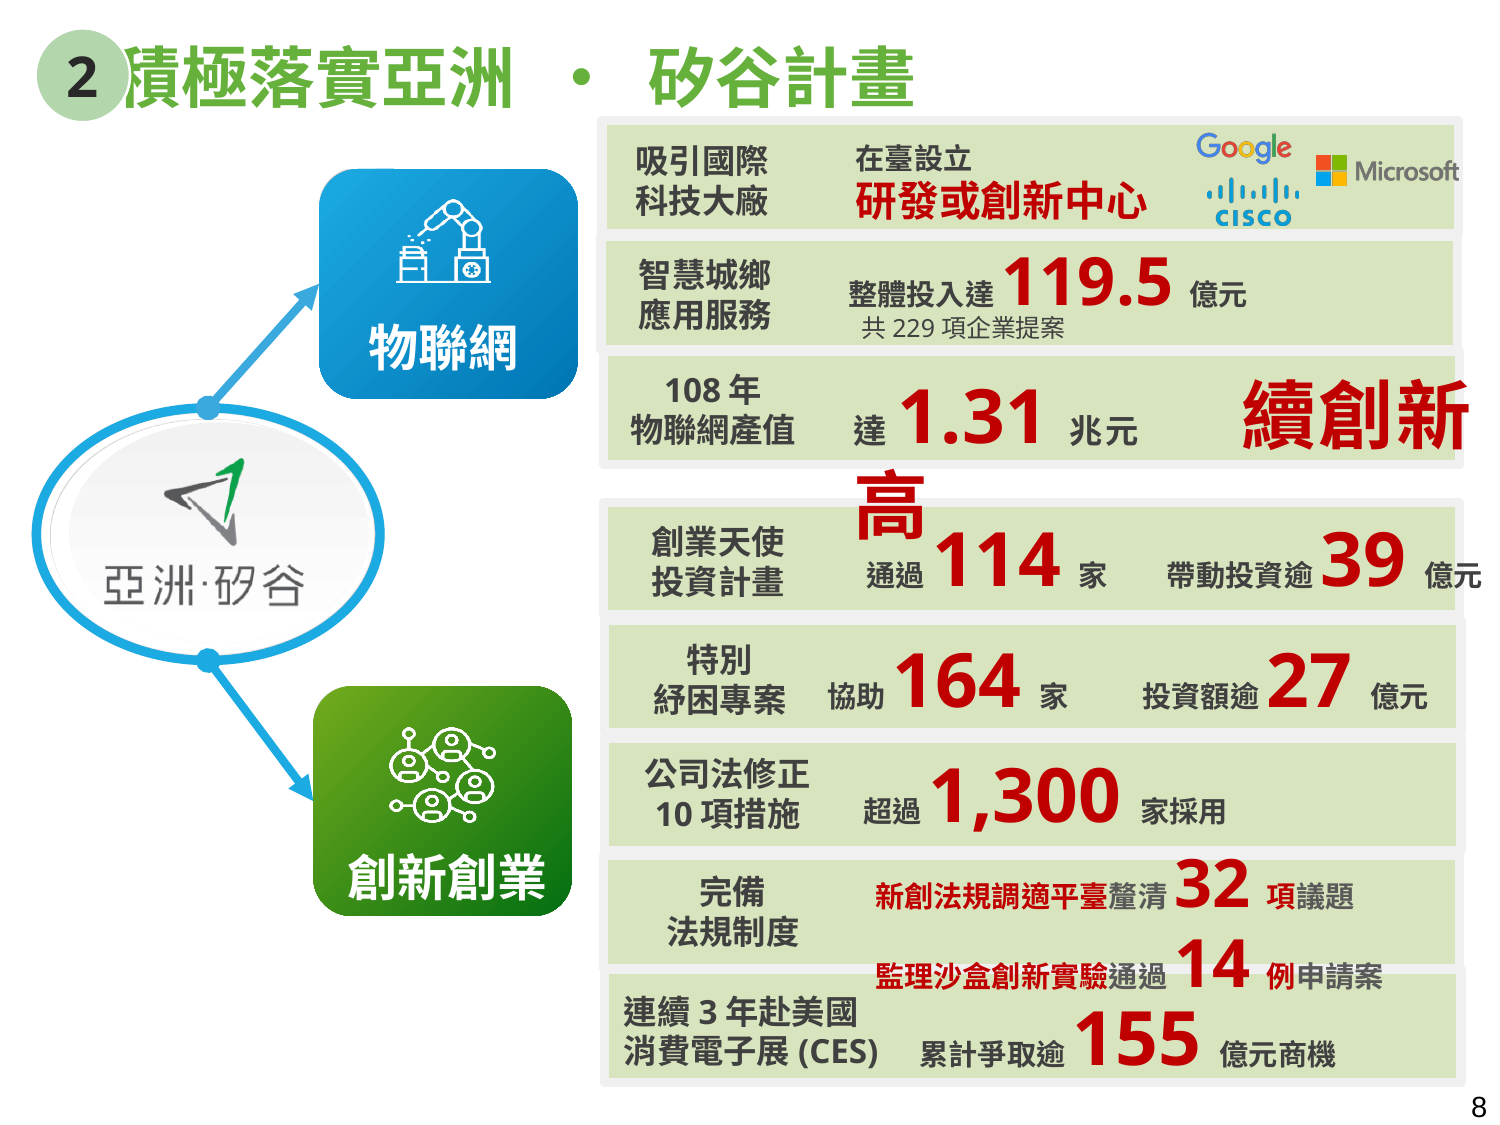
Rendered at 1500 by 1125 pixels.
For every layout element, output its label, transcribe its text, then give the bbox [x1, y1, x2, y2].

text_box [602, 120, 1459, 234]
picture [1316, 155, 1459, 186]
text_box 創業天使 投資計畫 [607, 514, 830, 609]
text_box 新創法規調適平臺釐清32項議題 監理沙盒創新實驗通過14例申請案 [860, 833, 1456, 1009]
text_box 達1.31兆元 續創新高 [838, 361, 1487, 557]
text_box [1143, 236, 1458, 350]
text_box 連續3年赴美國 消費電子展(CES) [609, 983, 900, 1079]
text_box 特別 紓困專案 [608, 631, 812, 727]
text_box [601, 236, 789, 246]
picture [1196, 132, 1292, 165]
text_box [601, 326, 846, 350]
text_box [313, 686, 572, 898]
text_box [604, 620, 1462, 734]
text_box [603, 502, 1460, 616]
text_box 在臺設立 研發或創新中心 [840, 132, 1163, 233]
text_box 超過1,300家採用 [836, 739, 1255, 845]
text_box 創新創業 [319, 839, 576, 915]
text_box 2 [35, 28, 131, 123]
text_box [319, 169, 578, 399]
text_box 共229項企業提案 [846, 326, 1143, 350]
text_box [603, 855, 860, 863]
text_box 108年 物聯網產值 [602, 362, 825, 457]
text_box [604, 737, 860, 851]
picture [389, 727, 496, 823]
picture [396, 199, 491, 283]
text_box 積極落實亞洲 • 矽谷計畫 [100, 28, 932, 124]
text_box 完備 法規制度 [594, 863, 860, 959]
text_box 智慧城鄉 應用服務 [594, 246, 817, 342]
text_box 通過114家 帶動投資逾39億元 [851, 504, 1500, 609]
text_box 公司法修正 10項措施 [616, 745, 836, 841]
text_box 物聯網 [328, 308, 559, 384]
picture [1279, 214, 1286, 222]
picture [1207, 177, 1299, 226]
text_box [603, 351, 1460, 465]
text_box [50, 419, 369, 654]
picture [104, 458, 304, 611]
text_box [1255, 737, 1462, 851]
text_box 吸引國際 科技大廠 [620, 132, 784, 228]
text_box 整體投入達119.5億元 [789, 234, 1306, 326]
text_box 協助164家 投資額逾27億元 [812, 624, 1444, 770]
text_box [603, 959, 904, 1083]
text_box [1352, 855, 1462, 1083]
text_box 累計爭取逾155億元商機 [904, 982, 1352, 1088]
